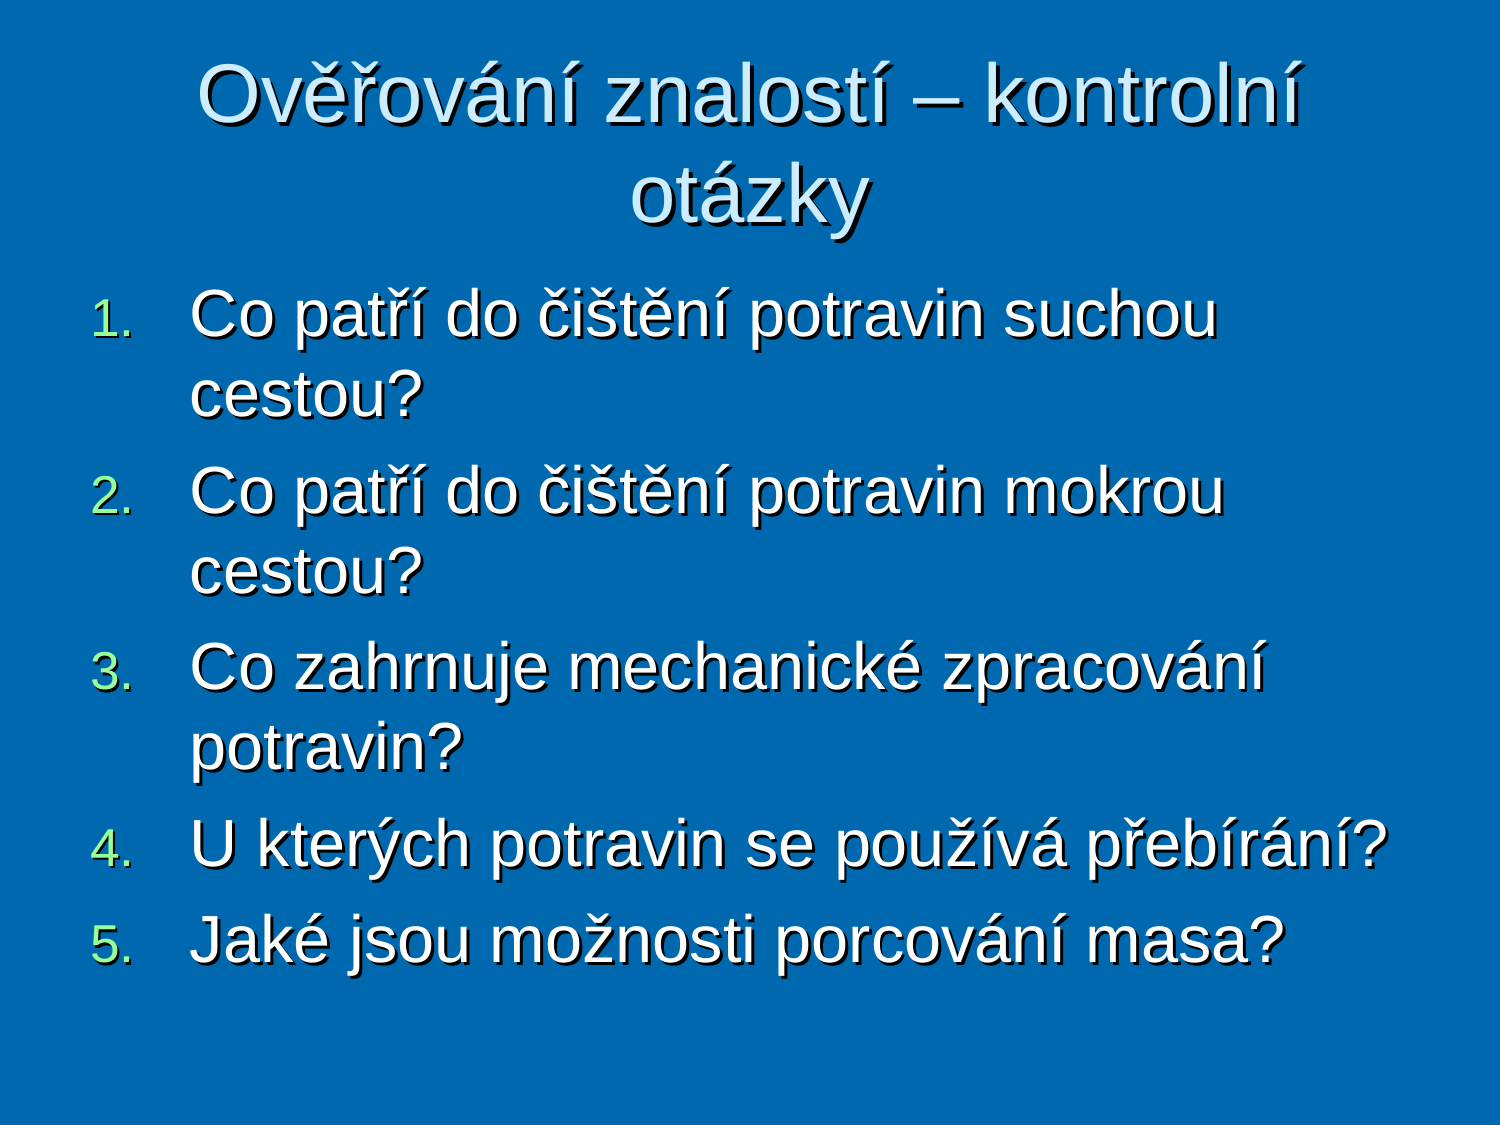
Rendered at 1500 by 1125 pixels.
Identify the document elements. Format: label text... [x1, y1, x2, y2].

list Co patří do čištění potravin suchou cestou? Co patří do čištění potravin mokrou cestou? Co zahrnuje mechanické zpracování potravin? U kterých potravin se používá přebírání? Jaké jsou možnosti porcování masa? [75, 262, 1426, 1006]
title Ověřování znalostí – kontrolní otázky [75, 31, 1426, 247]
